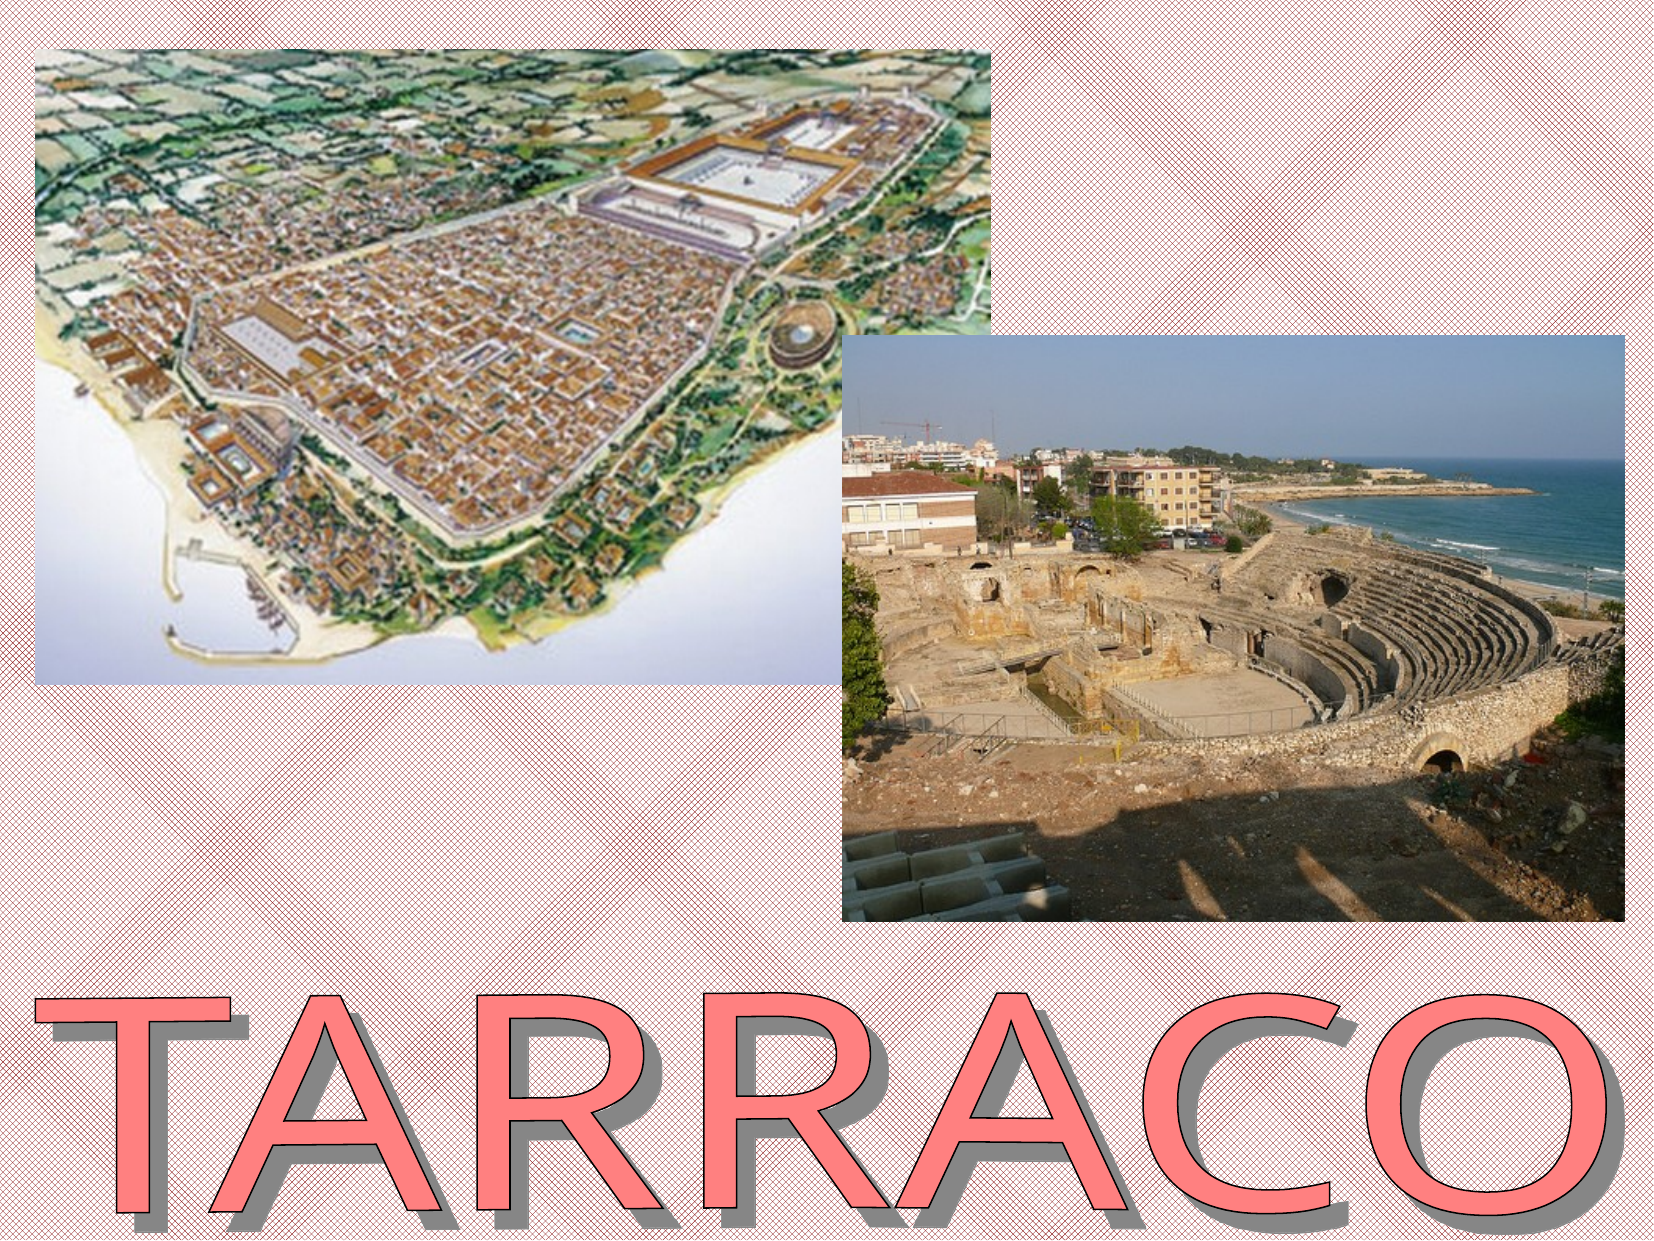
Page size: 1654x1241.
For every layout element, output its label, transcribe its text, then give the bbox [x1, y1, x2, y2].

text_box TARRACO [1366, 994, 1607, 1216]
text_box TARRACO [703, 992, 890, 1209]
text_box TARRACO [477, 994, 664, 1210]
text_box TARRACO [1143, 993, 1340, 1214]
text_box TARRACO [895, 993, 1128, 1210]
picture [35, 49, 1625, 922]
text_box TARRACO [35, 997, 231, 1213]
text_box TARRACO [208, 995, 442, 1213]
